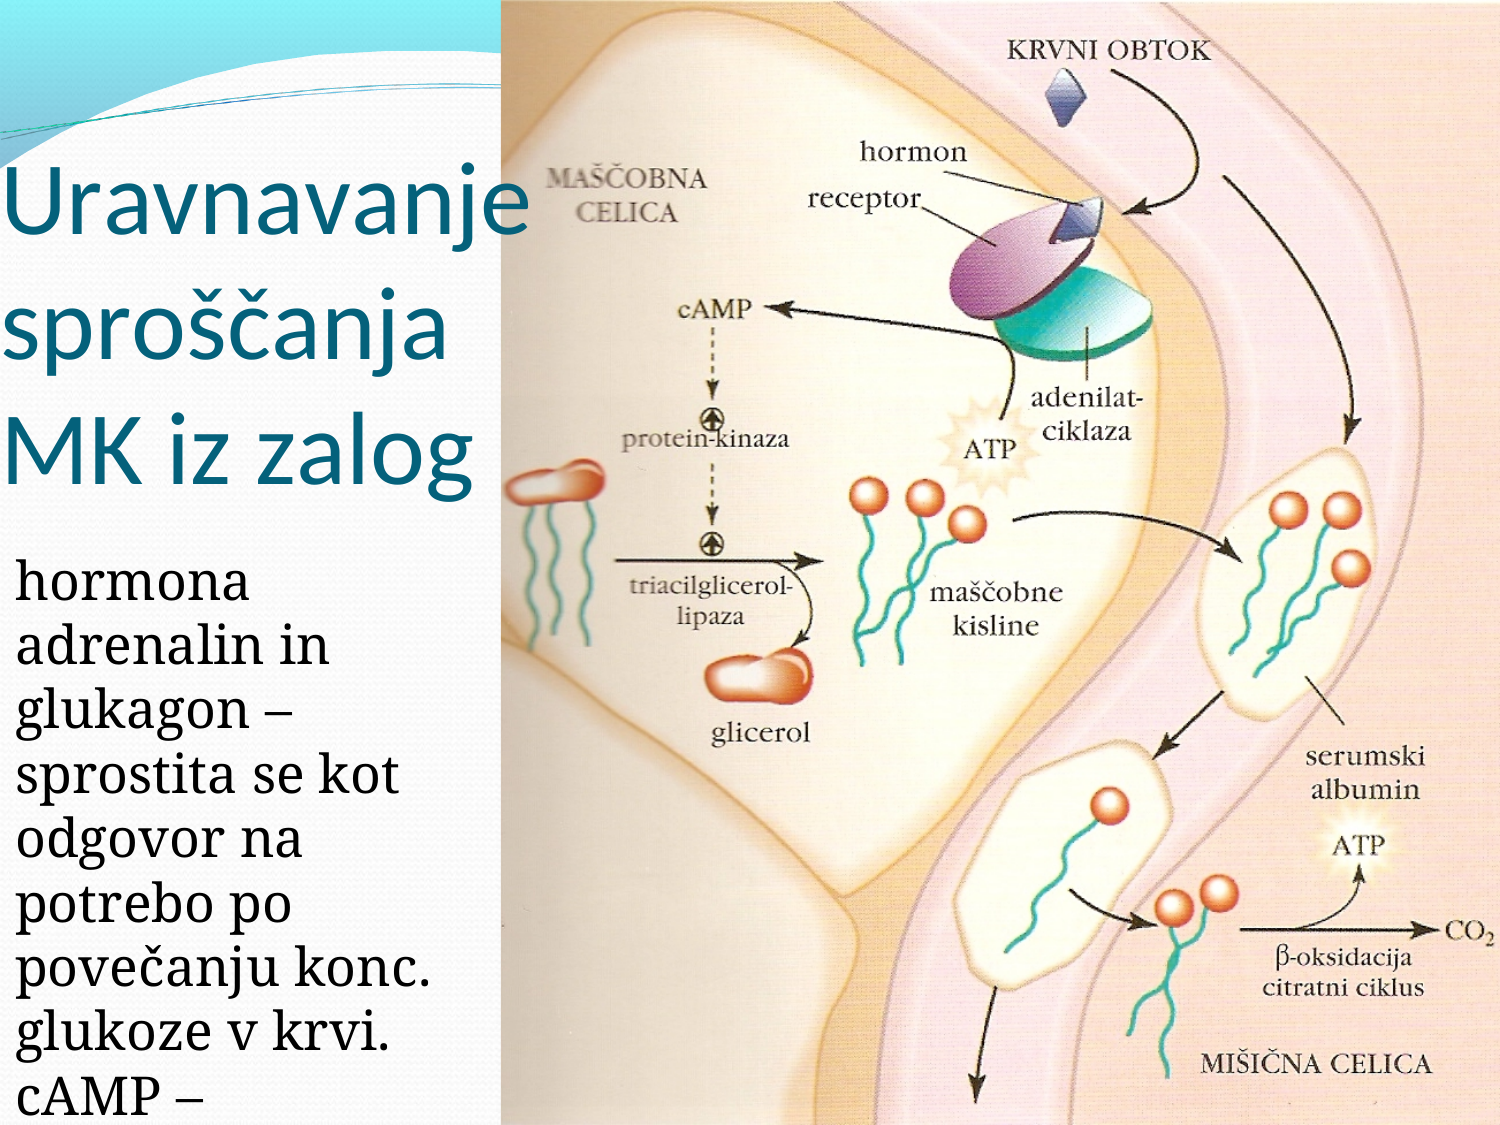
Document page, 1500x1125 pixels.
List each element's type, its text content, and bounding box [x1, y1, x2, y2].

list hormona adrenalin in glukagon – sprostita se kot odgovor na potrebo po povečanju konc. glukoze v krvi. cAMP – sekundarni obveščevalec [0, 539, 516, 1125]
title Uravnavanje sproščanja MK iz zalog [0, 0, 540, 506]
picture [0, 0, 1500, 1125]
